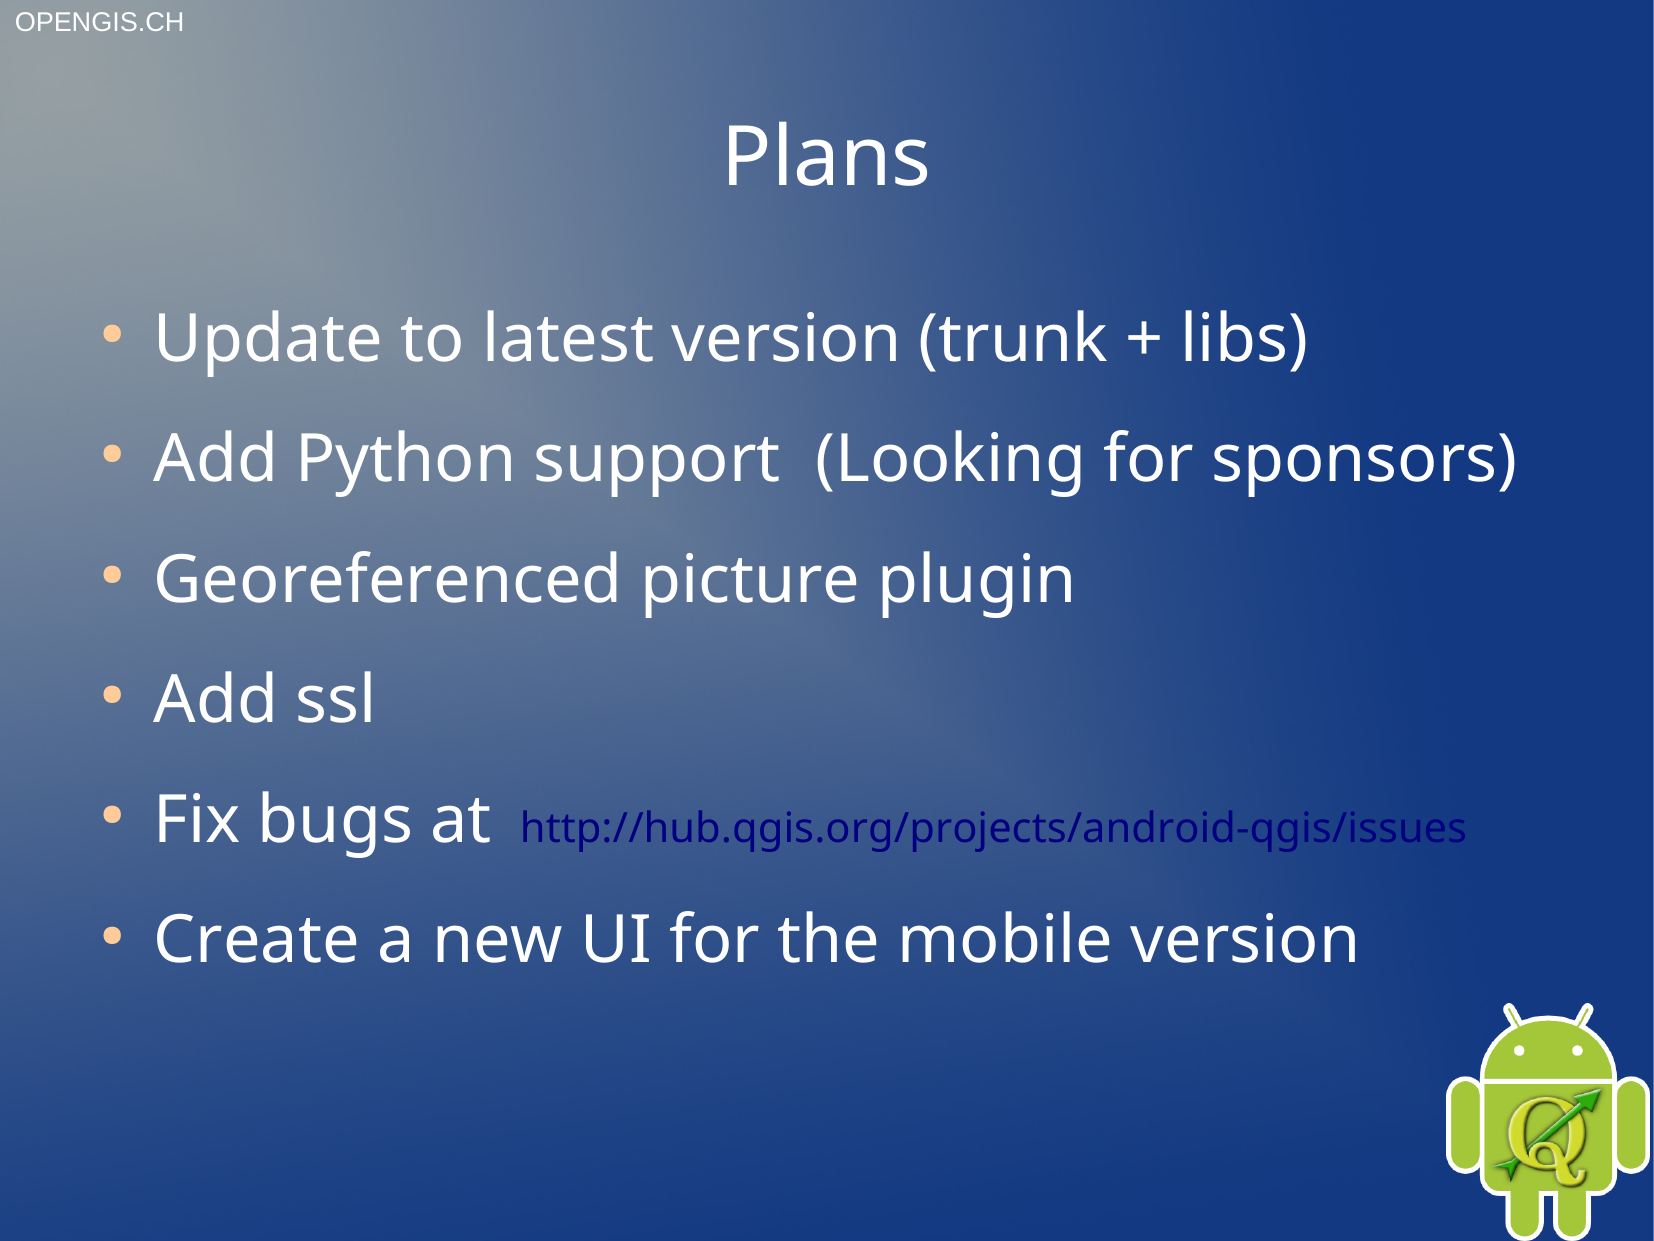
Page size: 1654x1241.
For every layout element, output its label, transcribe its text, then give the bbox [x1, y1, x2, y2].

list Update to latest version (trunk + libs) Add Python support (Looking for sponsors) Georeferenced picture plugin Add ssl Fix bugs at http://hub.qgis.org/projects/android-qgis/issues Create a new UI for the mobile version [82, 290, 1571, 1109]
picture [0, 0, 1654, 1241]
title Plans [82, 49, 1571, 257]
